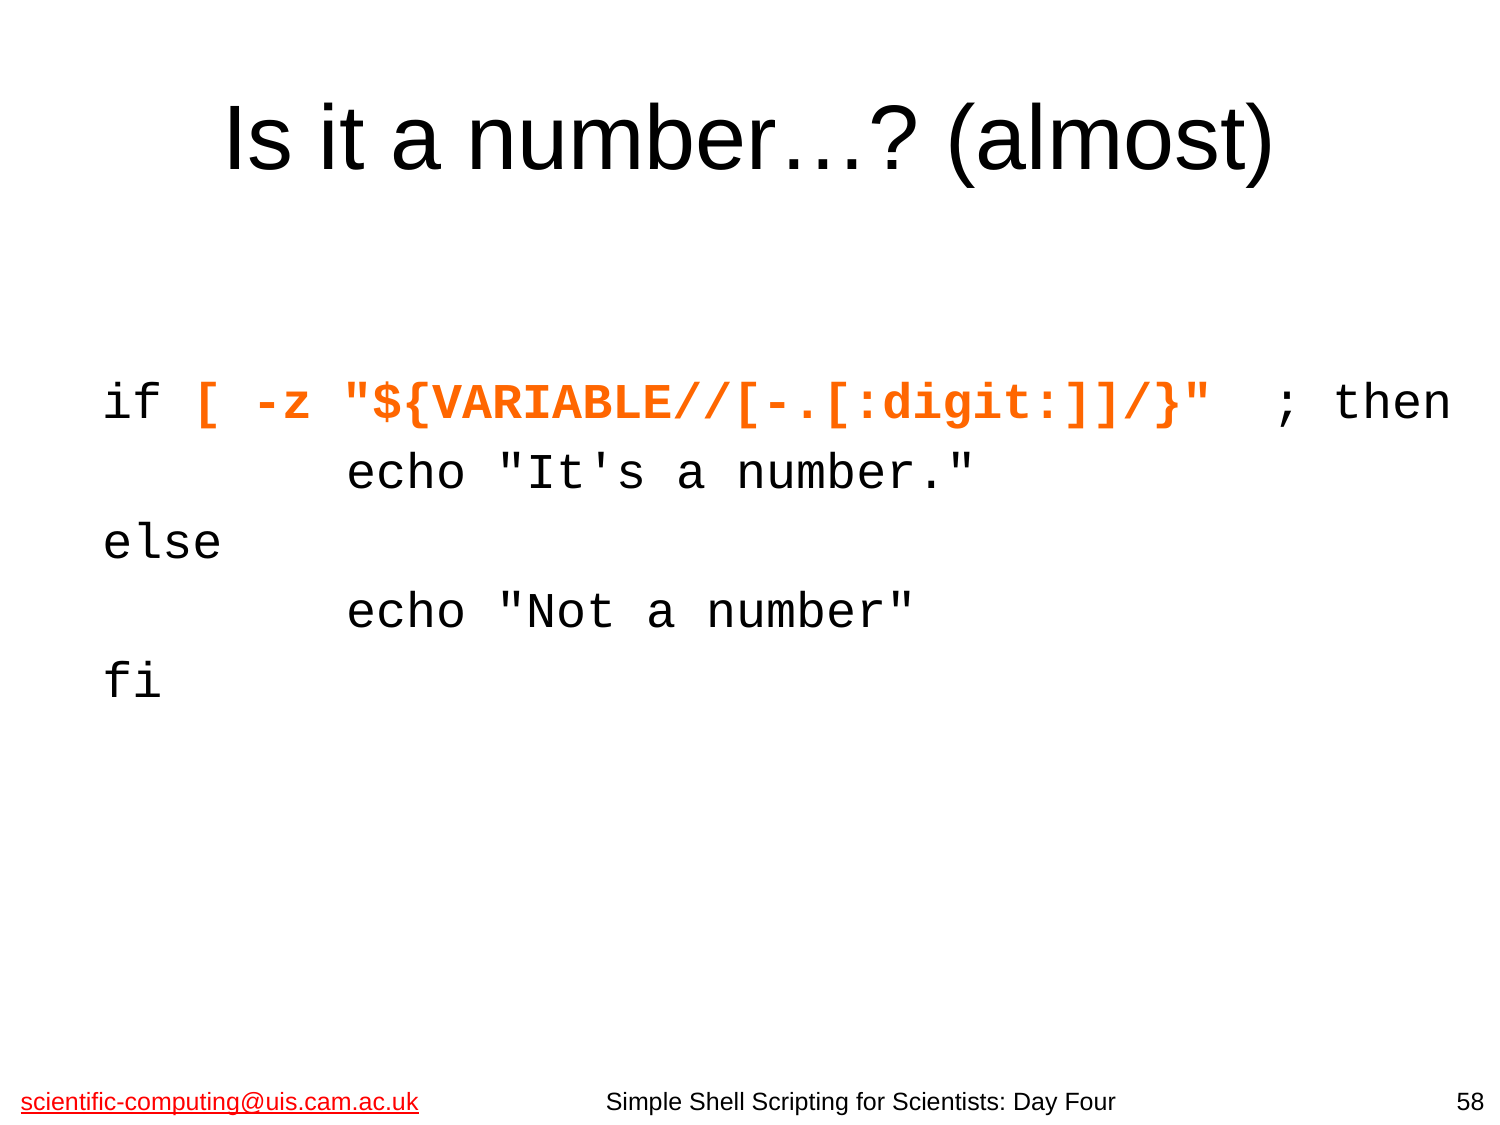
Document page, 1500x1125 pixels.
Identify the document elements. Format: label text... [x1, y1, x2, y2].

title Is it a number…? (almost) [112, 78, 1388, 197]
list if [ -z "${VARIABLE//[-.[:digit:]]/}" ; then echo "It's a number." else echo "Not a number" fi [31, 370, 1469, 741]
